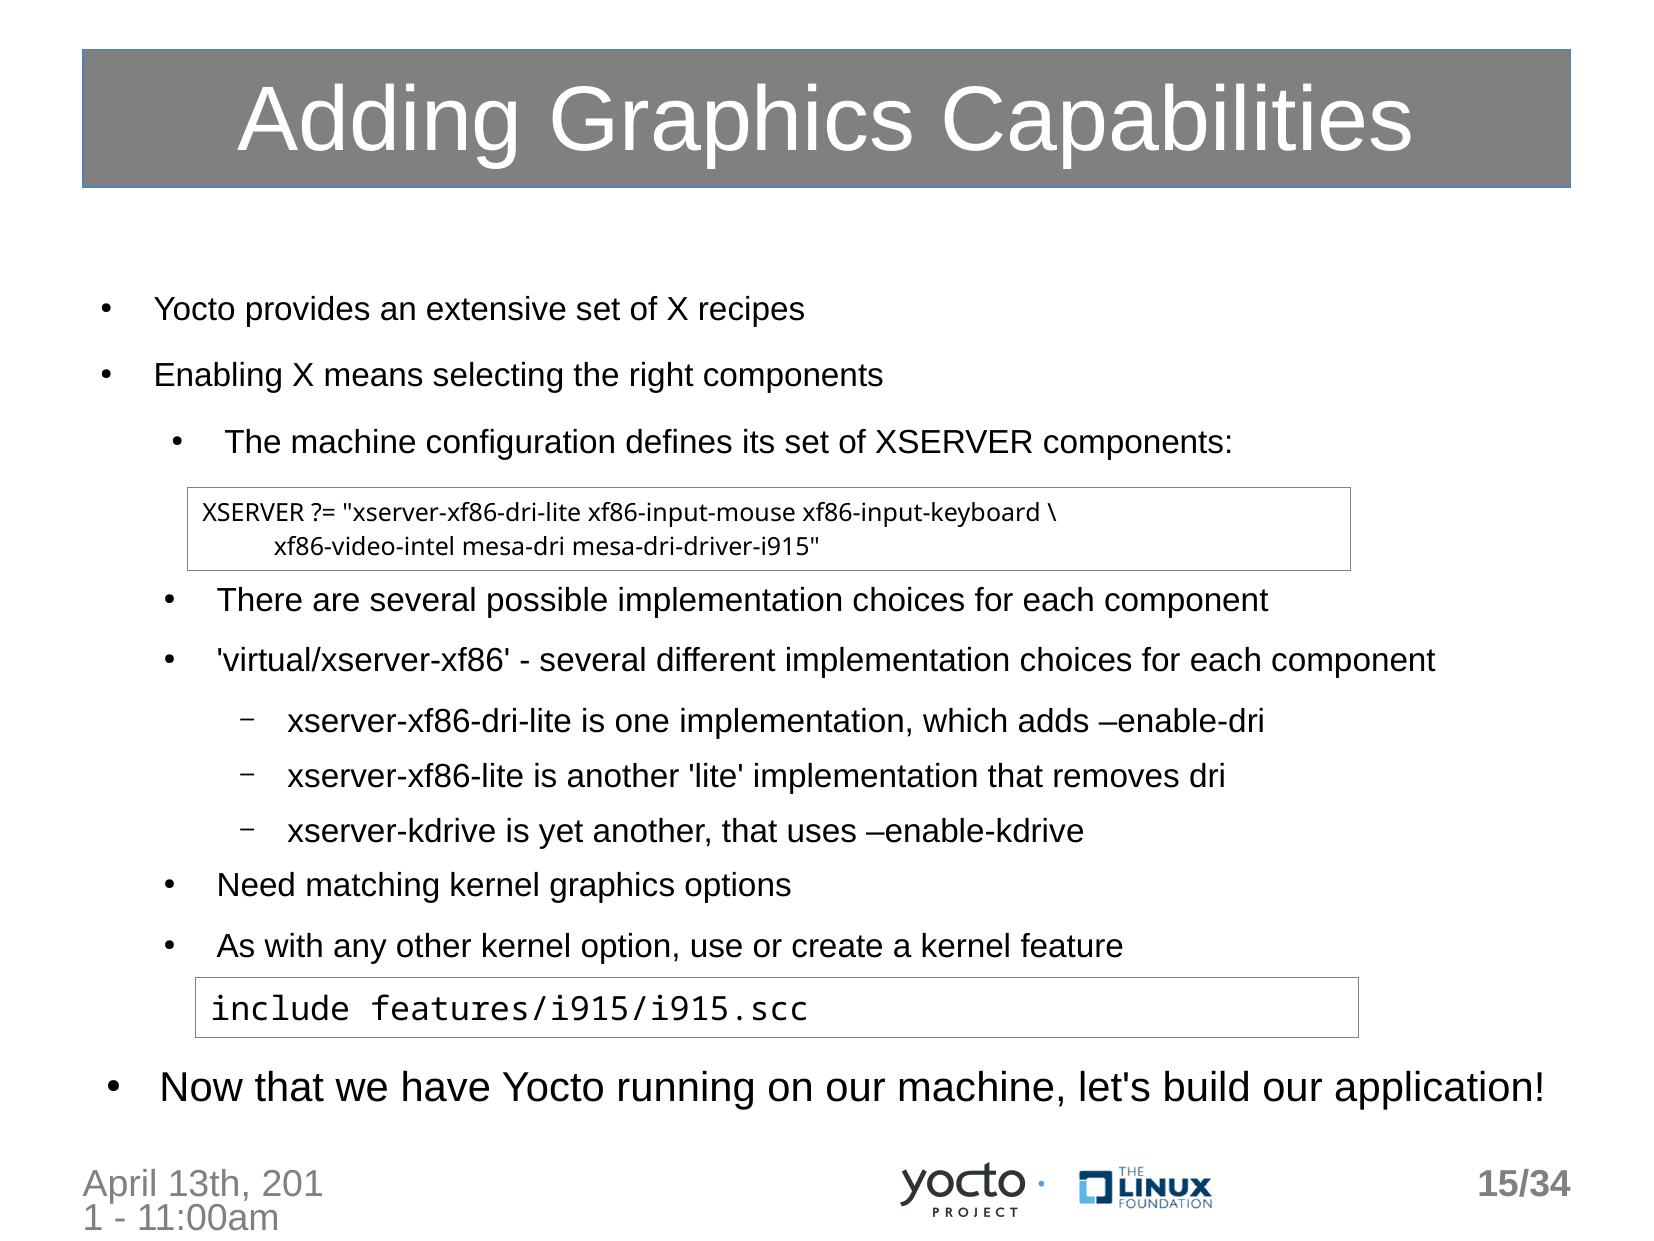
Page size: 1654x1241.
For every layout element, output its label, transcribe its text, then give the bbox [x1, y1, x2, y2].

list Yocto provides an extensive set of X recipes Enabling X means selecting the right components The machine configuration defines its set of XSERVER components: [82, 290, 1571, 488]
text_box XSERVER ?= "xserver-xf86-dri-lite xf86-input-mouse xf86-input-keyboard \ xf86-video-intel mesa-dri mesa-dri-driver-i915" [187, 487, 1351, 563]
text_box include features/i915/i915.scc [195, 977, 1359, 1031]
picture [900, 1162, 1044, 1217]
list Now that we have Yocto running on our machine, let's build our application! [88, 1063, 1577, 1127]
picture [1075, 1162, 1215, 1211]
list There are several possible implementation choices for each component 'virtual/xserver-xf86' - several different implementation choices for each component xserver-xf86-dri-lite is one implementation, which adds –enable-dri xserver-xf86-lite is another 'lite' implementation that removes dri xserver-kdrive is yet another, that uses –enable-kdrive Need matching kernel graphics options As with any other kernel option, use or create a kernel feature [75, 581, 1564, 976]
title Adding Graphics Capabilities [82, 49, 1571, 188]
